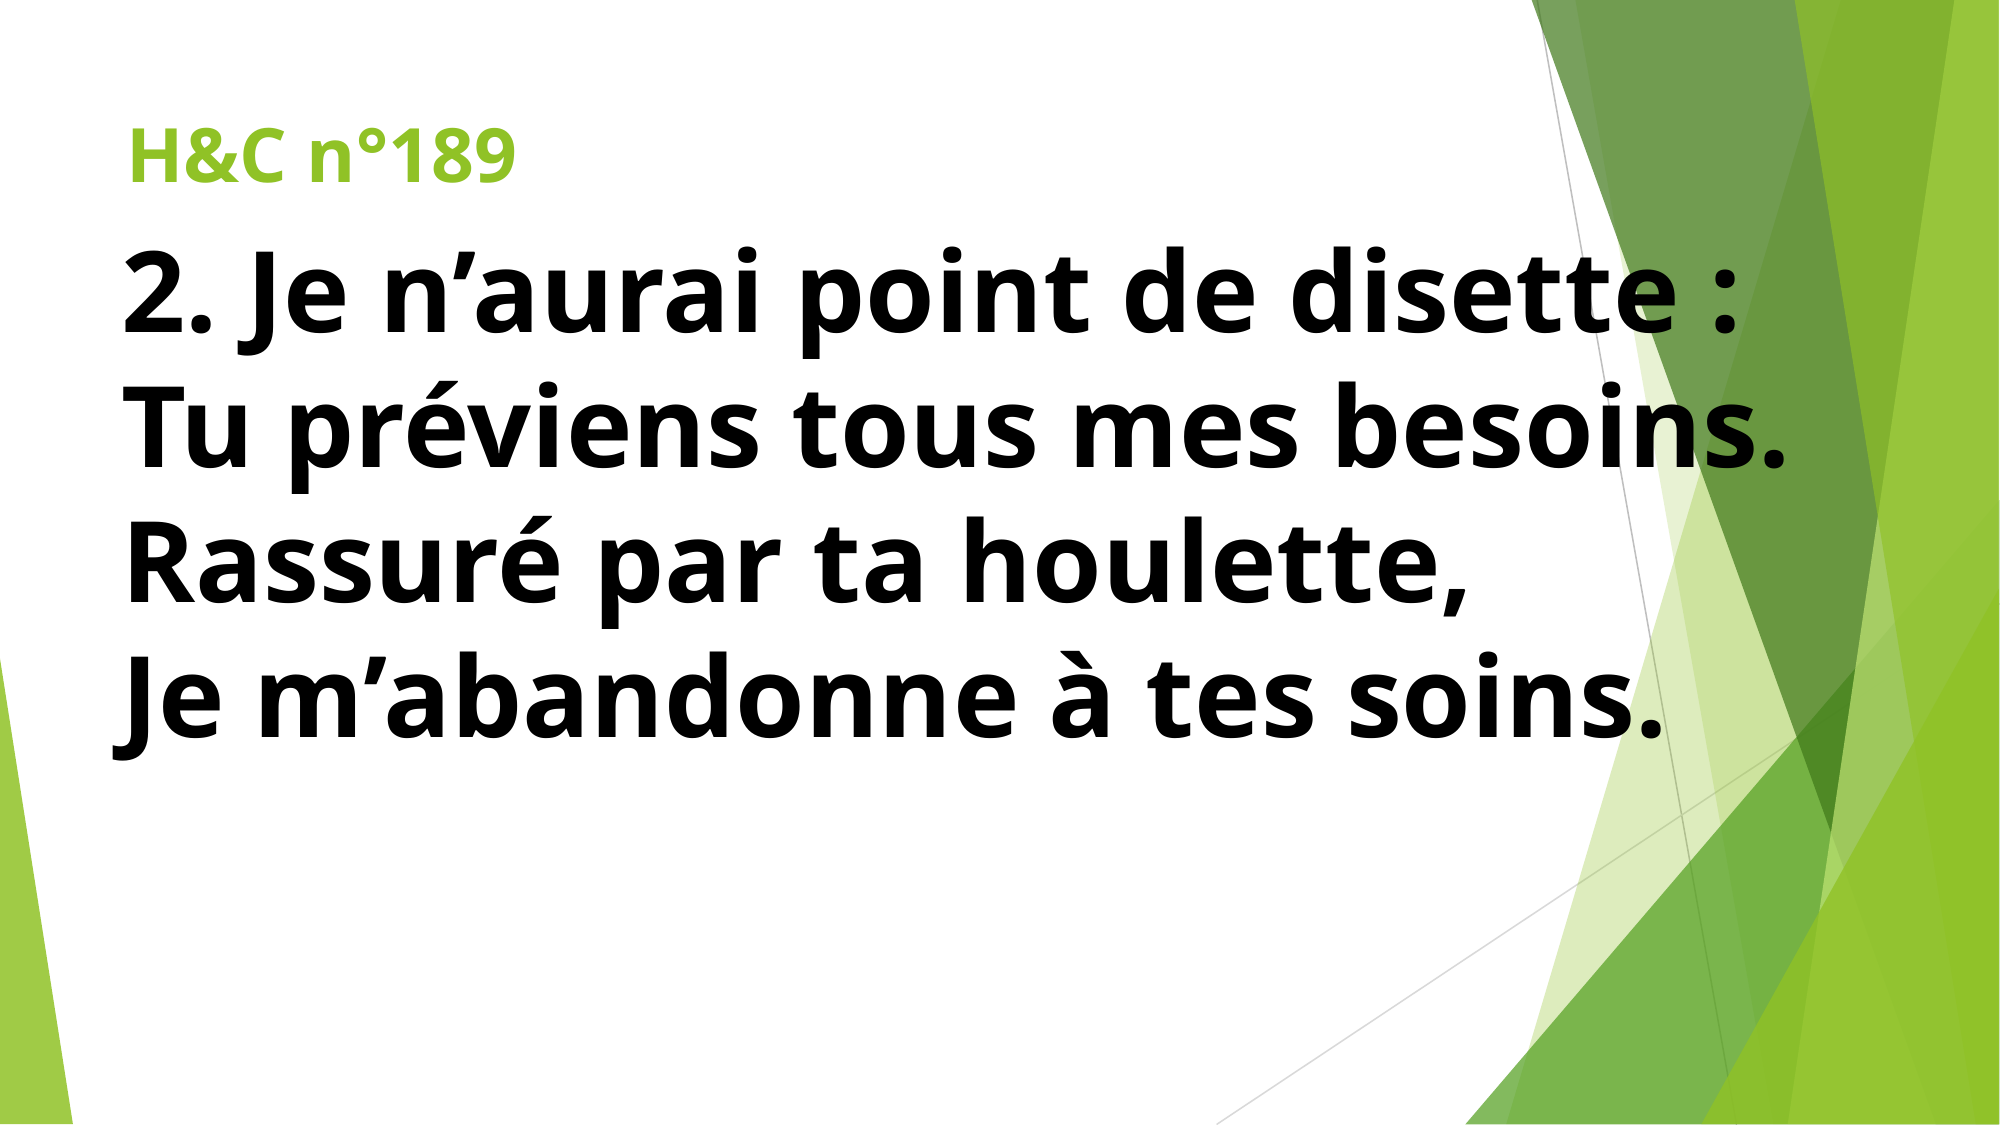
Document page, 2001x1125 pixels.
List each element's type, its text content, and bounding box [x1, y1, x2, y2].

text_box H&C n°189 [111, 99, 1522, 213]
text_box 2. Je n’aurai point de disette : Tu préviens tous mes besoins. Rassuré par ta houlette, Je m’abandonne à tes soins. [106, 213, 1973, 1037]
